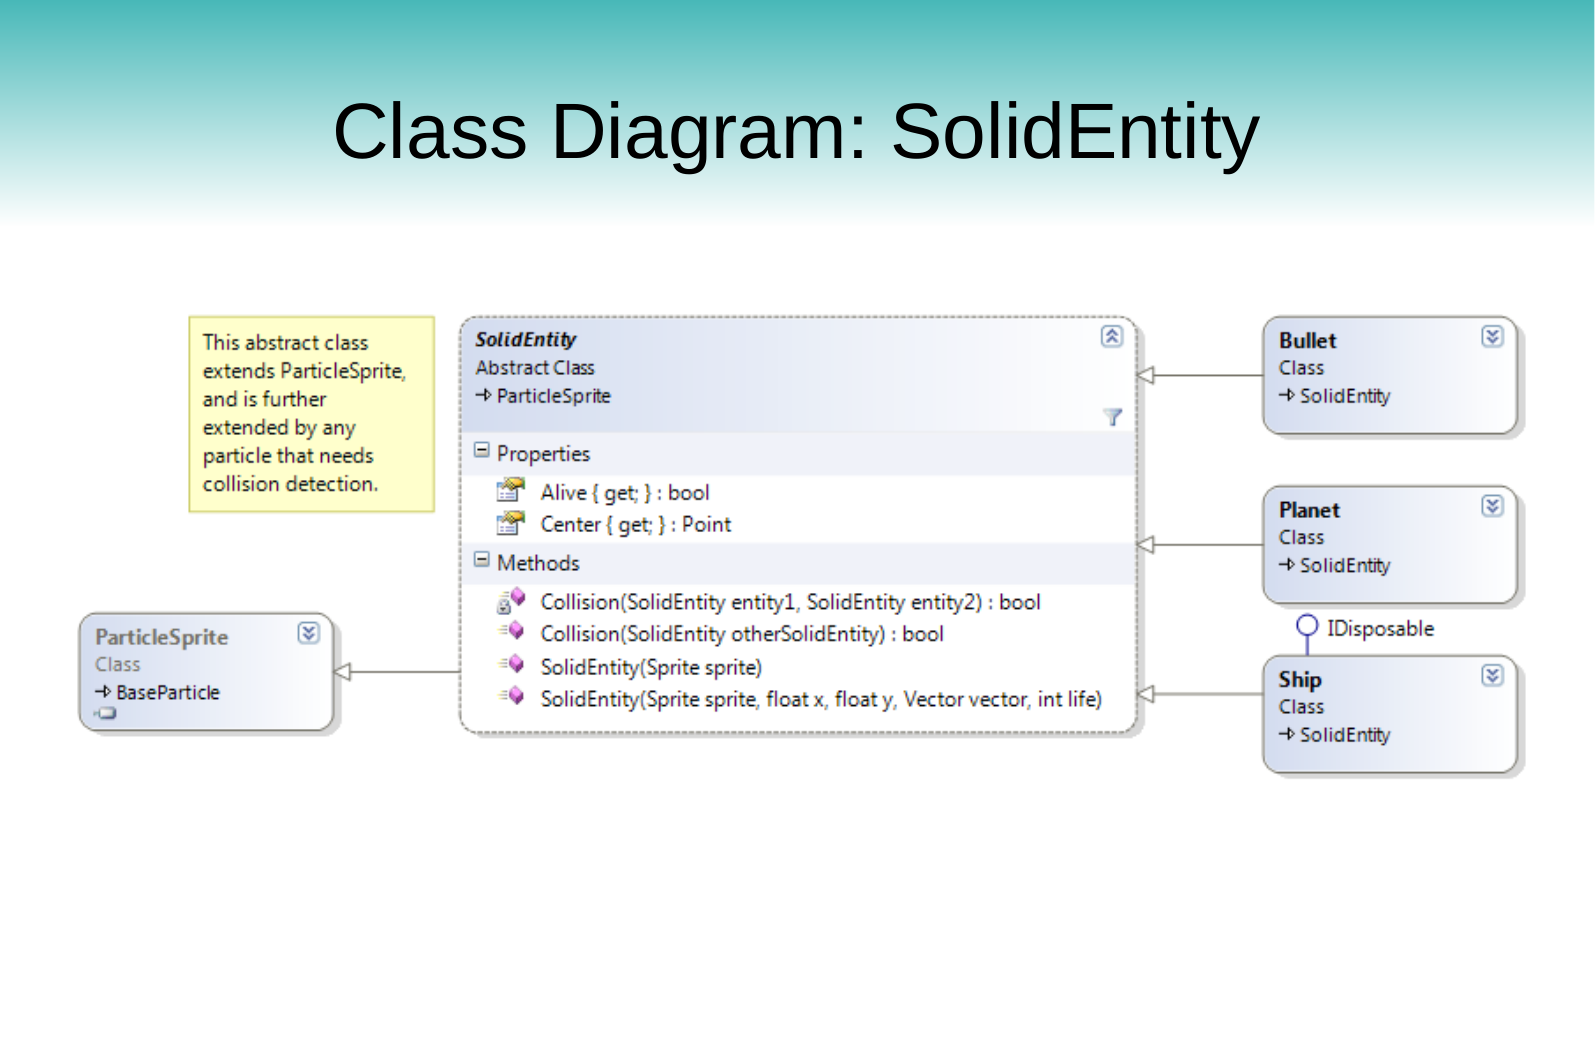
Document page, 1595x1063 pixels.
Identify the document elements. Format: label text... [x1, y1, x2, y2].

title Class Diagram: SolidEntity [79, 42, 1515, 220]
picture [62, 299, 1533, 788]
text_box [0, 0, 1595, 226]
